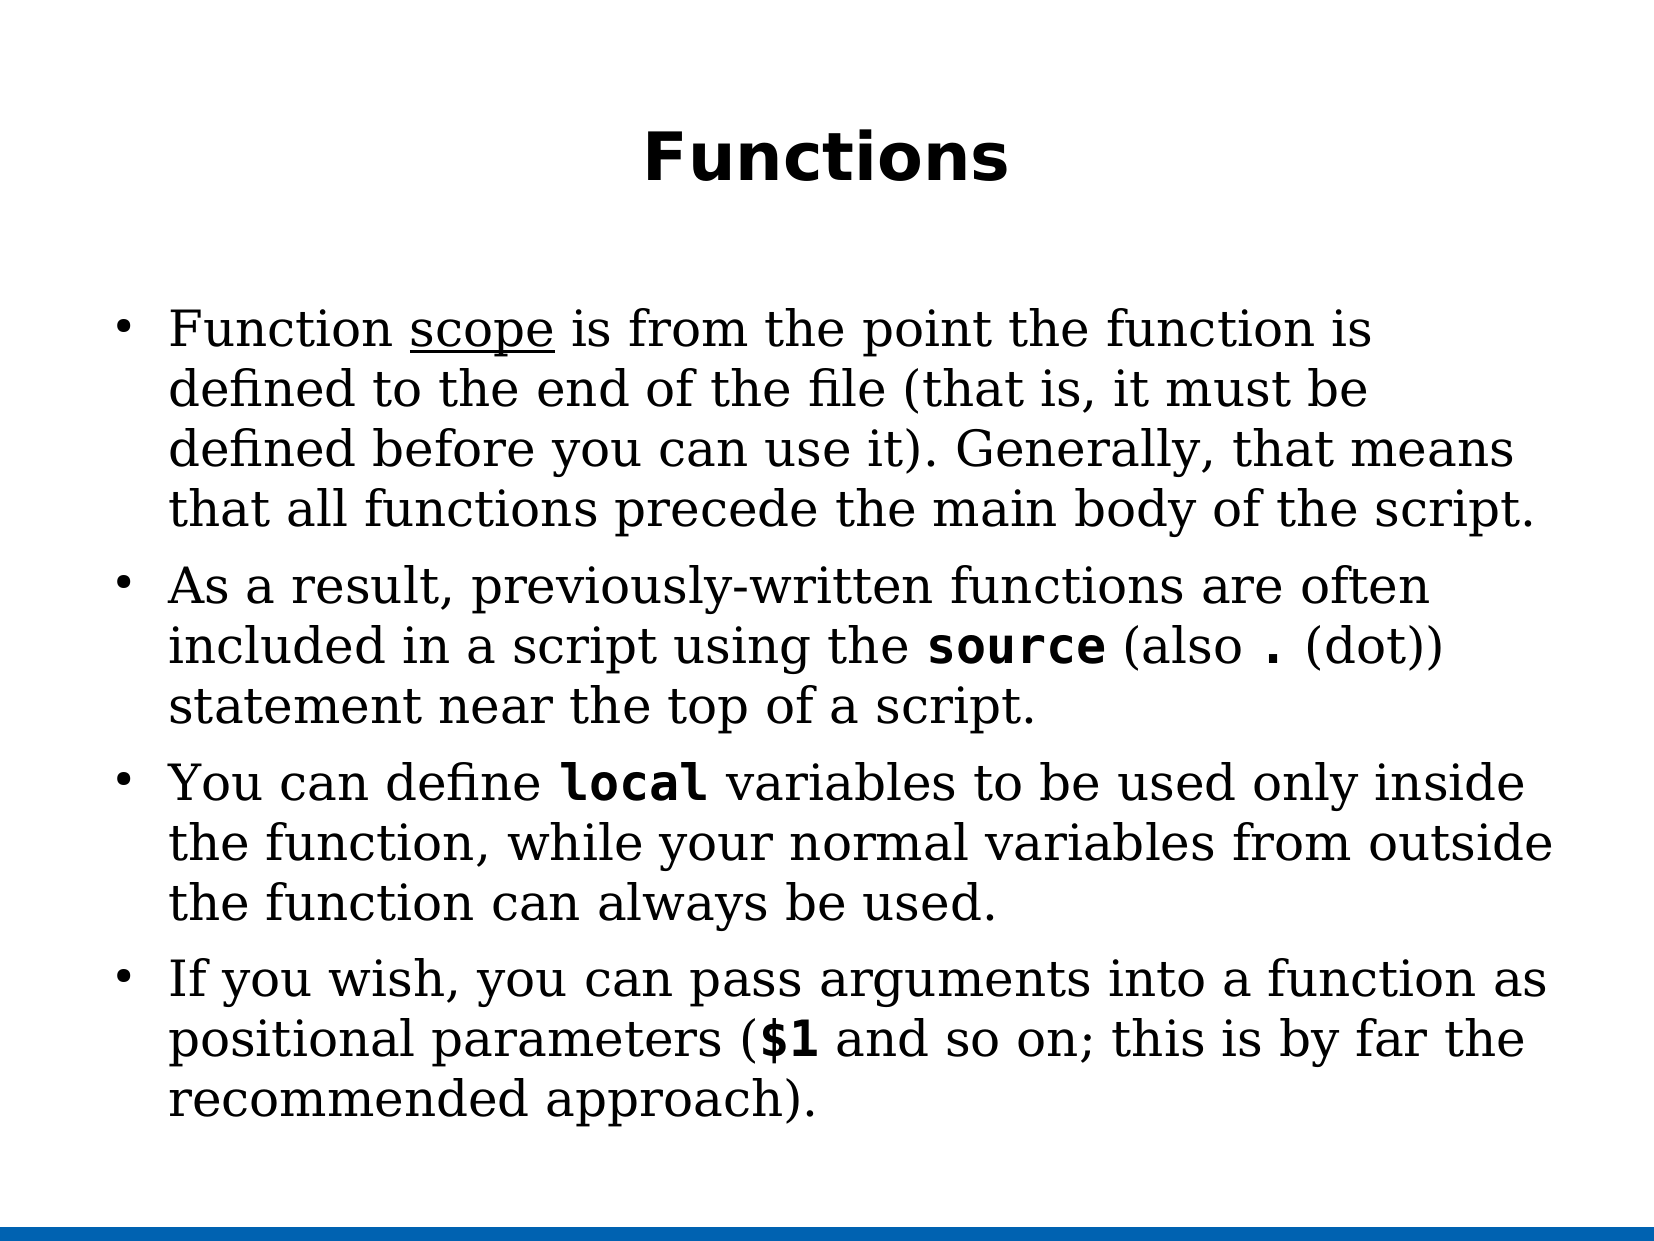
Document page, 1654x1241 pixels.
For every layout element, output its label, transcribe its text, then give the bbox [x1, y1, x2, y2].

title Functions [82, 50, 1571, 257]
list Function scope is from the point the function is defined to the end of the file (that is, it must be defined before you can use it). Generally, that means that all functions precede the main body of the script. As a result, previously-written functions are often included in a script using the source (also . (dot)) statement near the top of a script. You can define local variables to be used only inside the function, while your normal variables from outside the function can always be used. If you wish, you can pass arguments into a function as positional parameters ($1 and so on; this is by far the recommended approach). [82, 289, 1571, 1135]
